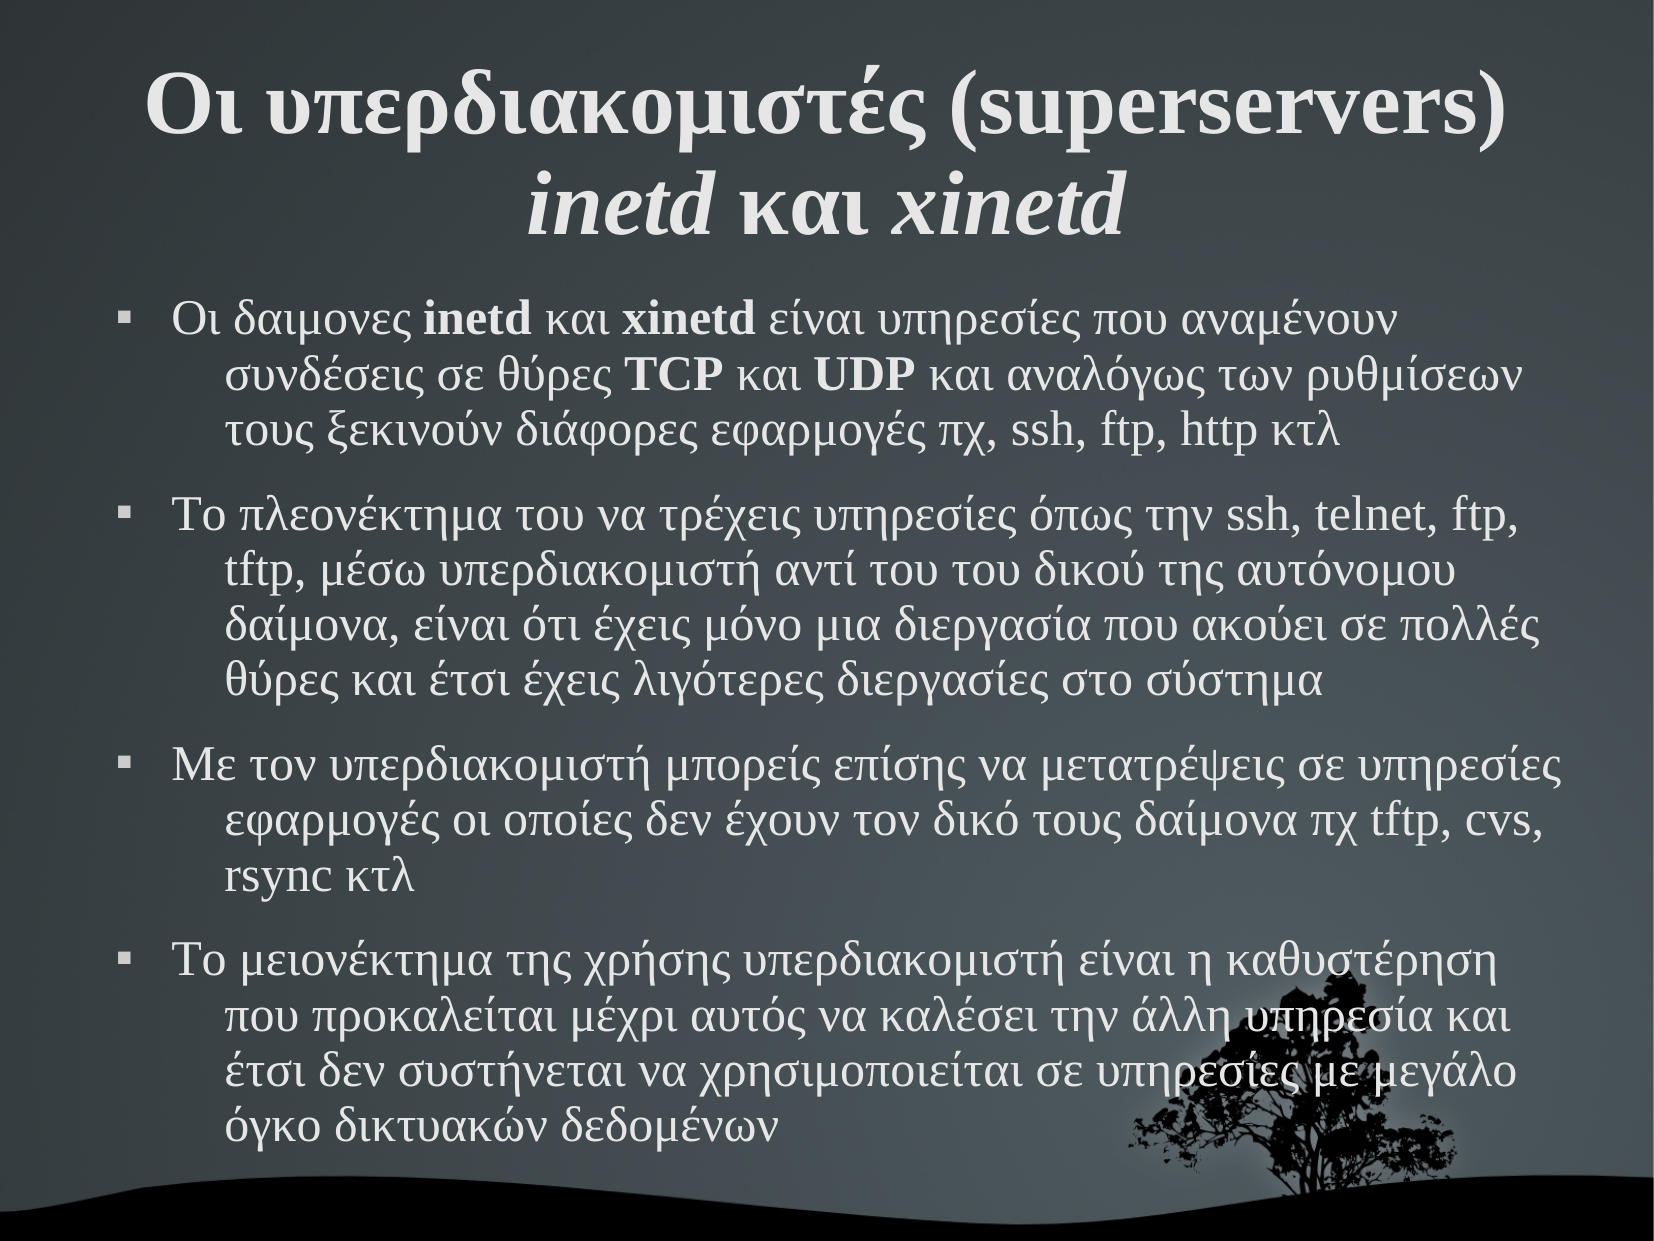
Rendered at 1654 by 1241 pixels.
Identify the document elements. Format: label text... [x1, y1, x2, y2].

title Οι υπερδιακομιστές (superservers) inetd και xinetd [82, 33, 1571, 273]
list Οι δαιμονες inetd και xinetd είναι υπηρεσίες που αναμένουν συνδέσεις σε θύρες TCP και UDP και αναλόγως των ρυθμίσεων τους ξεκινούν διάφορες εφαρμογές πχ, ssh, ftp, http κτλ Το πλεονέκτημα του να τρέχεις υπηρεσίες όπως την ssh, telnet, ftp, tftp, μέσω υπερδιακομιστή αντί του του δικού της αυτόνομου δαίμονα, είναι ότι έχεις μόνο μια διεργασία που ακούει σε πολλές θύρες και έτσι έχεις λιγότερες διεργασίες στο σύστημα Με τον υπερδιακομιστή μπορείς επίσης να μετατρέψεις σε υπηρεσίες εφαρμογές οι οποίες δεν έχουν τον δικό τους δαίμονα πχ tftp, cvs, rsync κτλ Το μειονέκτημα της χρήσης υπερδιακομιστή είναι η καθυστέρηση που προκαλείται μέχρι αυτός να καλέσει την άλλη υπηρεσία και έτσι δεν συστήνεται να χρησιμοποιείται σε υπηρεσίες με μεγάλο όγκο δικτυακών δεδομένων [82, 290, 1571, 1235]
picture [0, 0, 1654, 1241]
